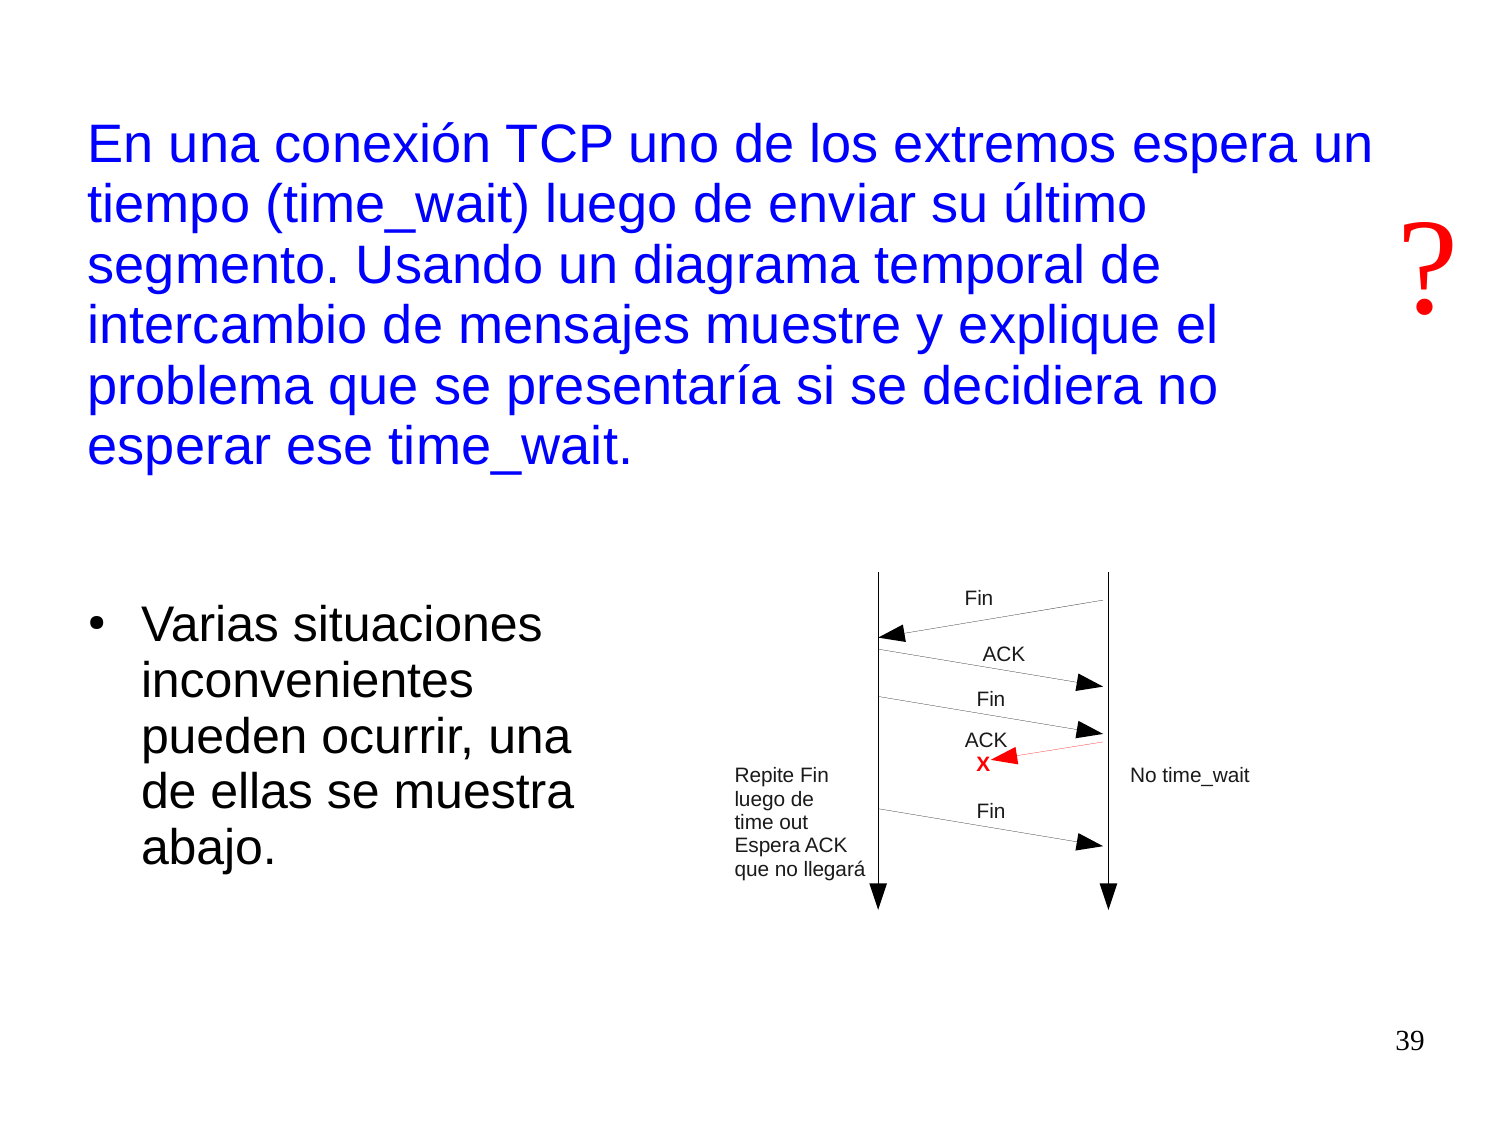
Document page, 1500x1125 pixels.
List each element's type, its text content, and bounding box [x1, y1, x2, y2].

chart [707, 537, 1269, 955]
list Varias situaciones inconvenientes pueden ocurrir, una de ellas se muestra abajo. [70, 596, 594, 973]
title En una conexión TCP uno de los extremos espera un tiempo (time_wait) luego de enviar su último segmento. Usando un diagrama temporal de intercambio de mensajes muestre y explique el problema que se presentaría si se decidiera no esperar ese time_wait. [87, 83, 1392, 507]
